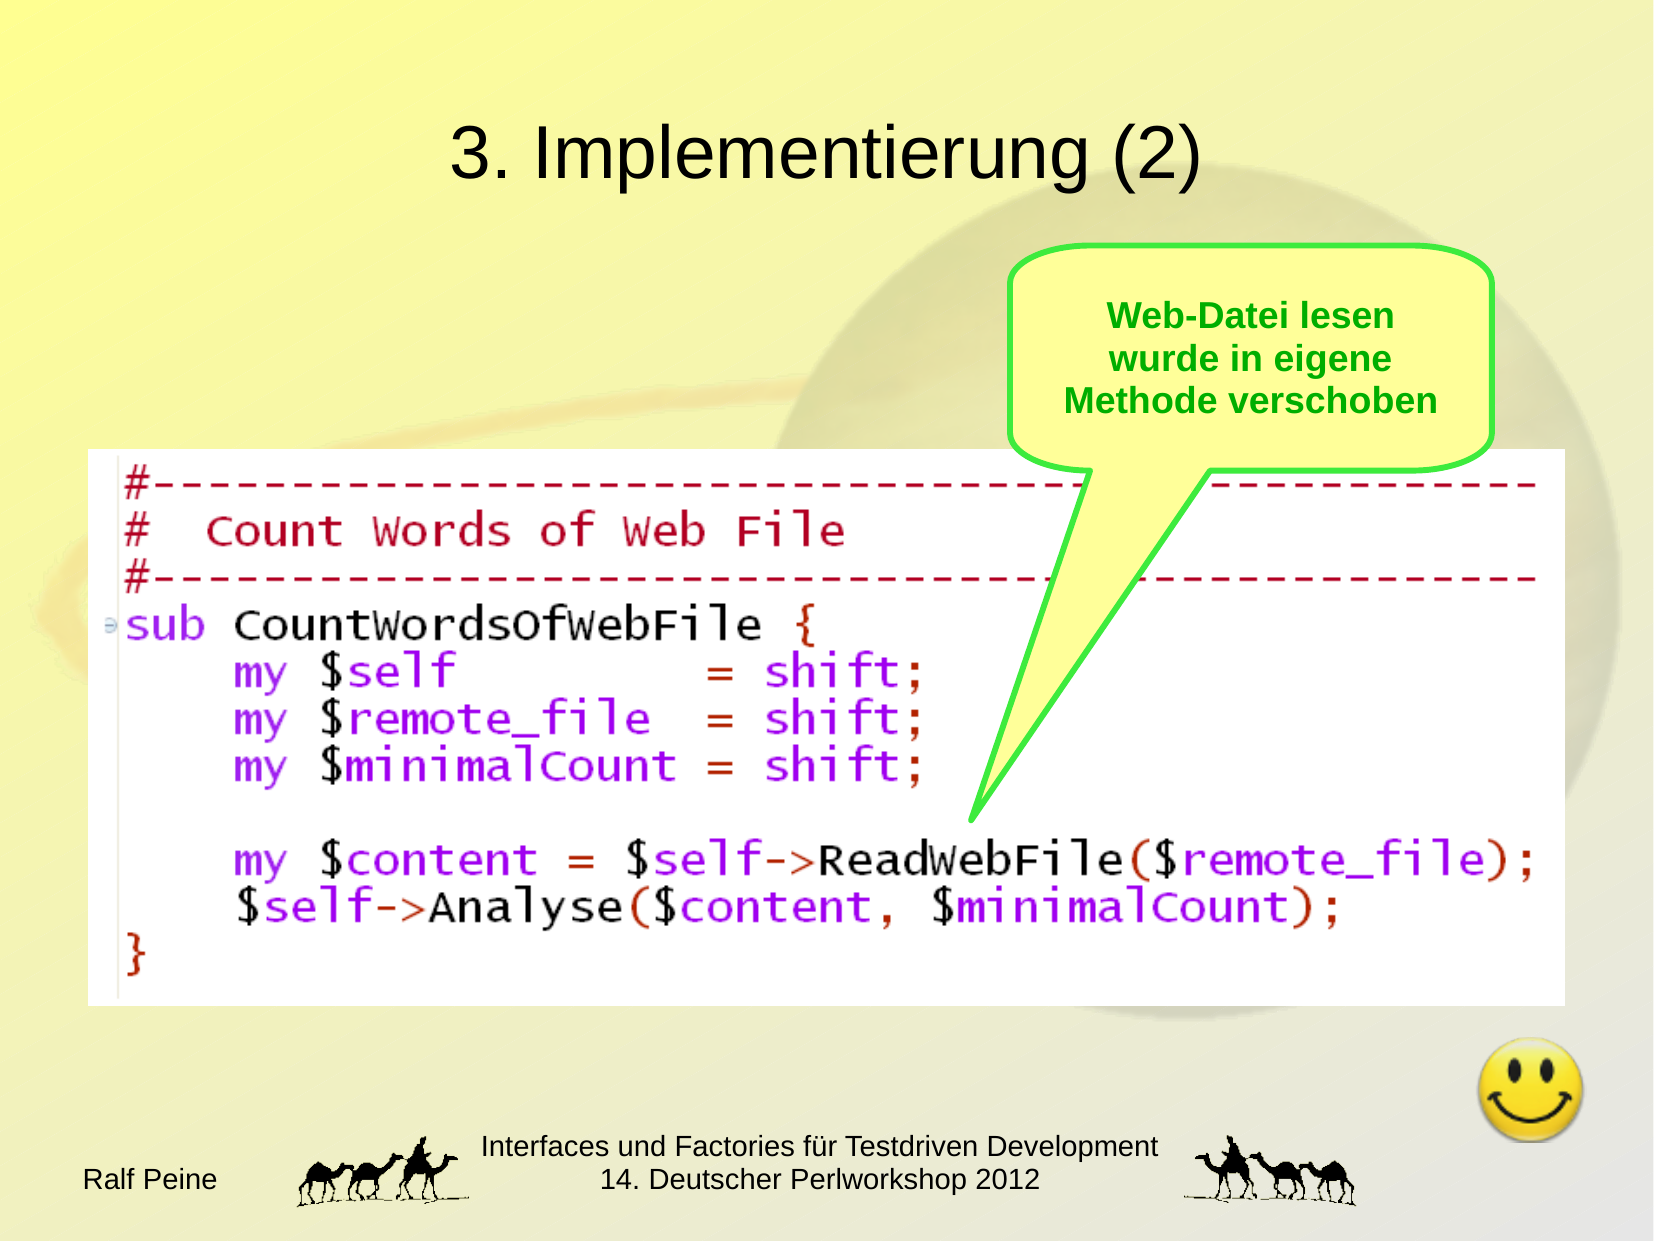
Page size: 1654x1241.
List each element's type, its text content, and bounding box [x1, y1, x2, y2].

picture [291, 1134, 469, 1214]
text_box Web-Datei lesen wurde in eigene Methode verschoben [971, 245, 1492, 821]
text_box [106, 277, 1016, 449]
picture [3, 138, 1654, 1143]
text_box [1486, 277, 1498, 449]
picture [1184, 1133, 1362, 1213]
title 3. Implementierung (2) [82, 49, 1571, 257]
text_box [106, 1006, 1498, 1102]
